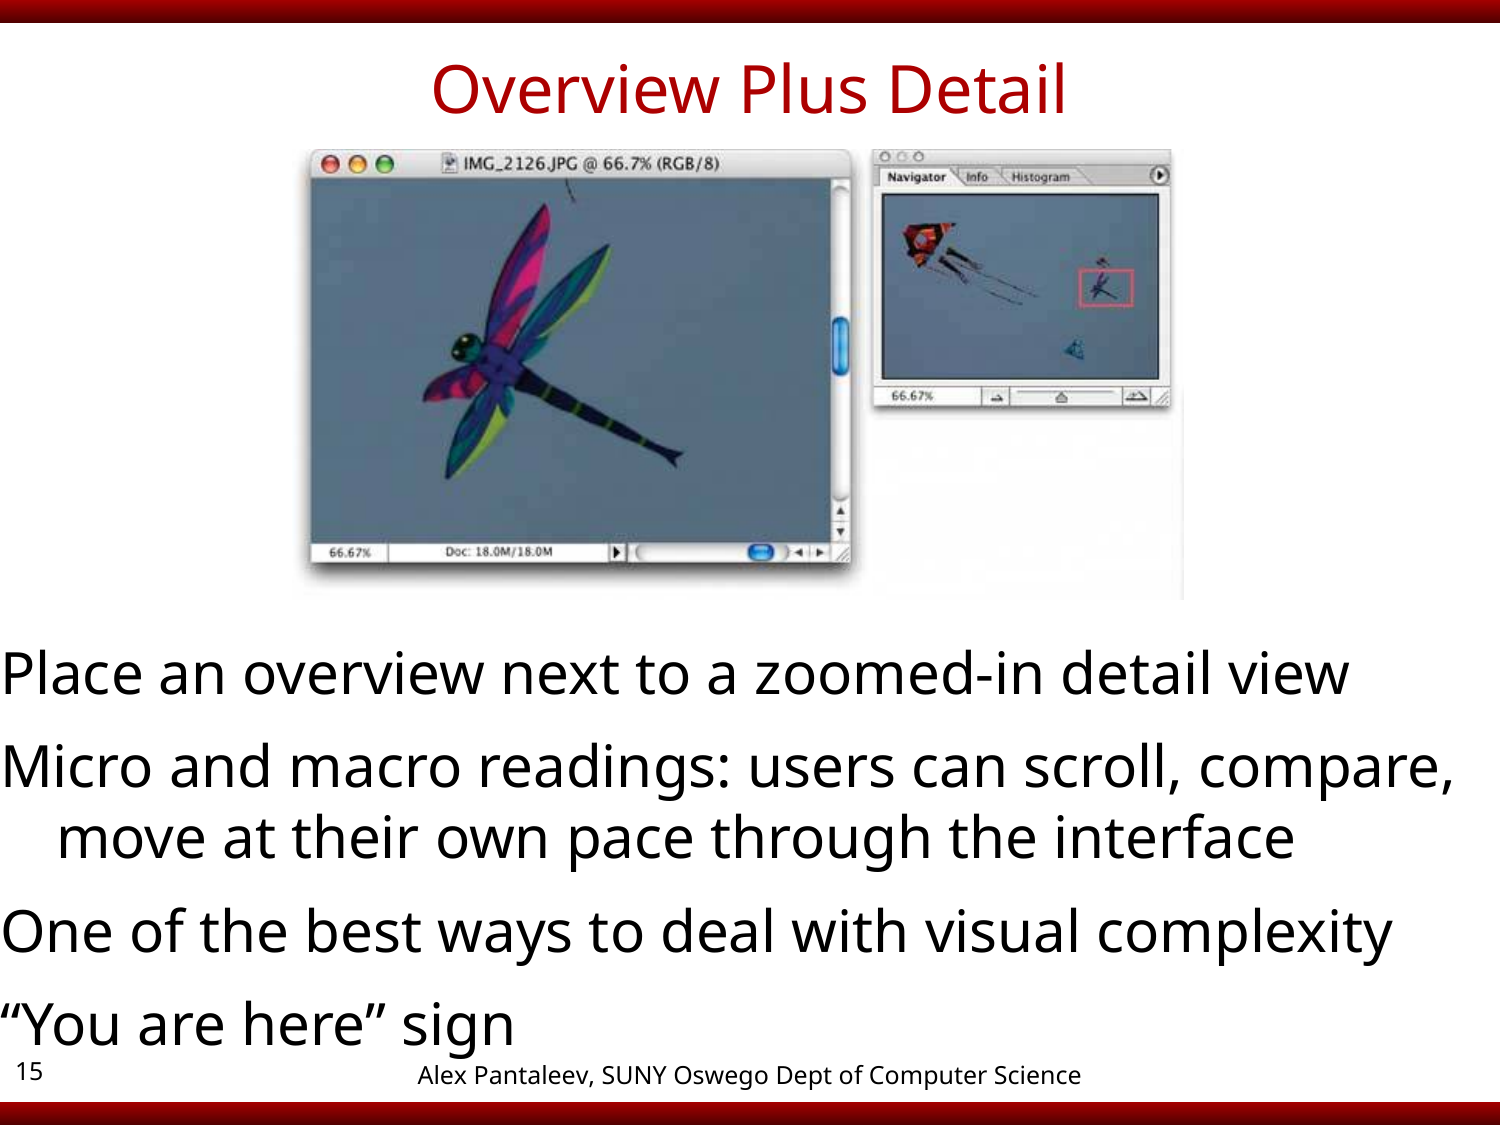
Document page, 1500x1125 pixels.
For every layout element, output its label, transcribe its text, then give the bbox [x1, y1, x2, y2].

list Place an overview next to a zoomed-in detail view Micro and macro readings: users can scroll, compare, move at their own pace through the interface One of the best ways to deal with visual complexity “You are here” sign [0, 637, 1500, 1063]
picture [292, 149, 1184, 601]
title Overview Plus Detail [0, 24, 1500, 150]
